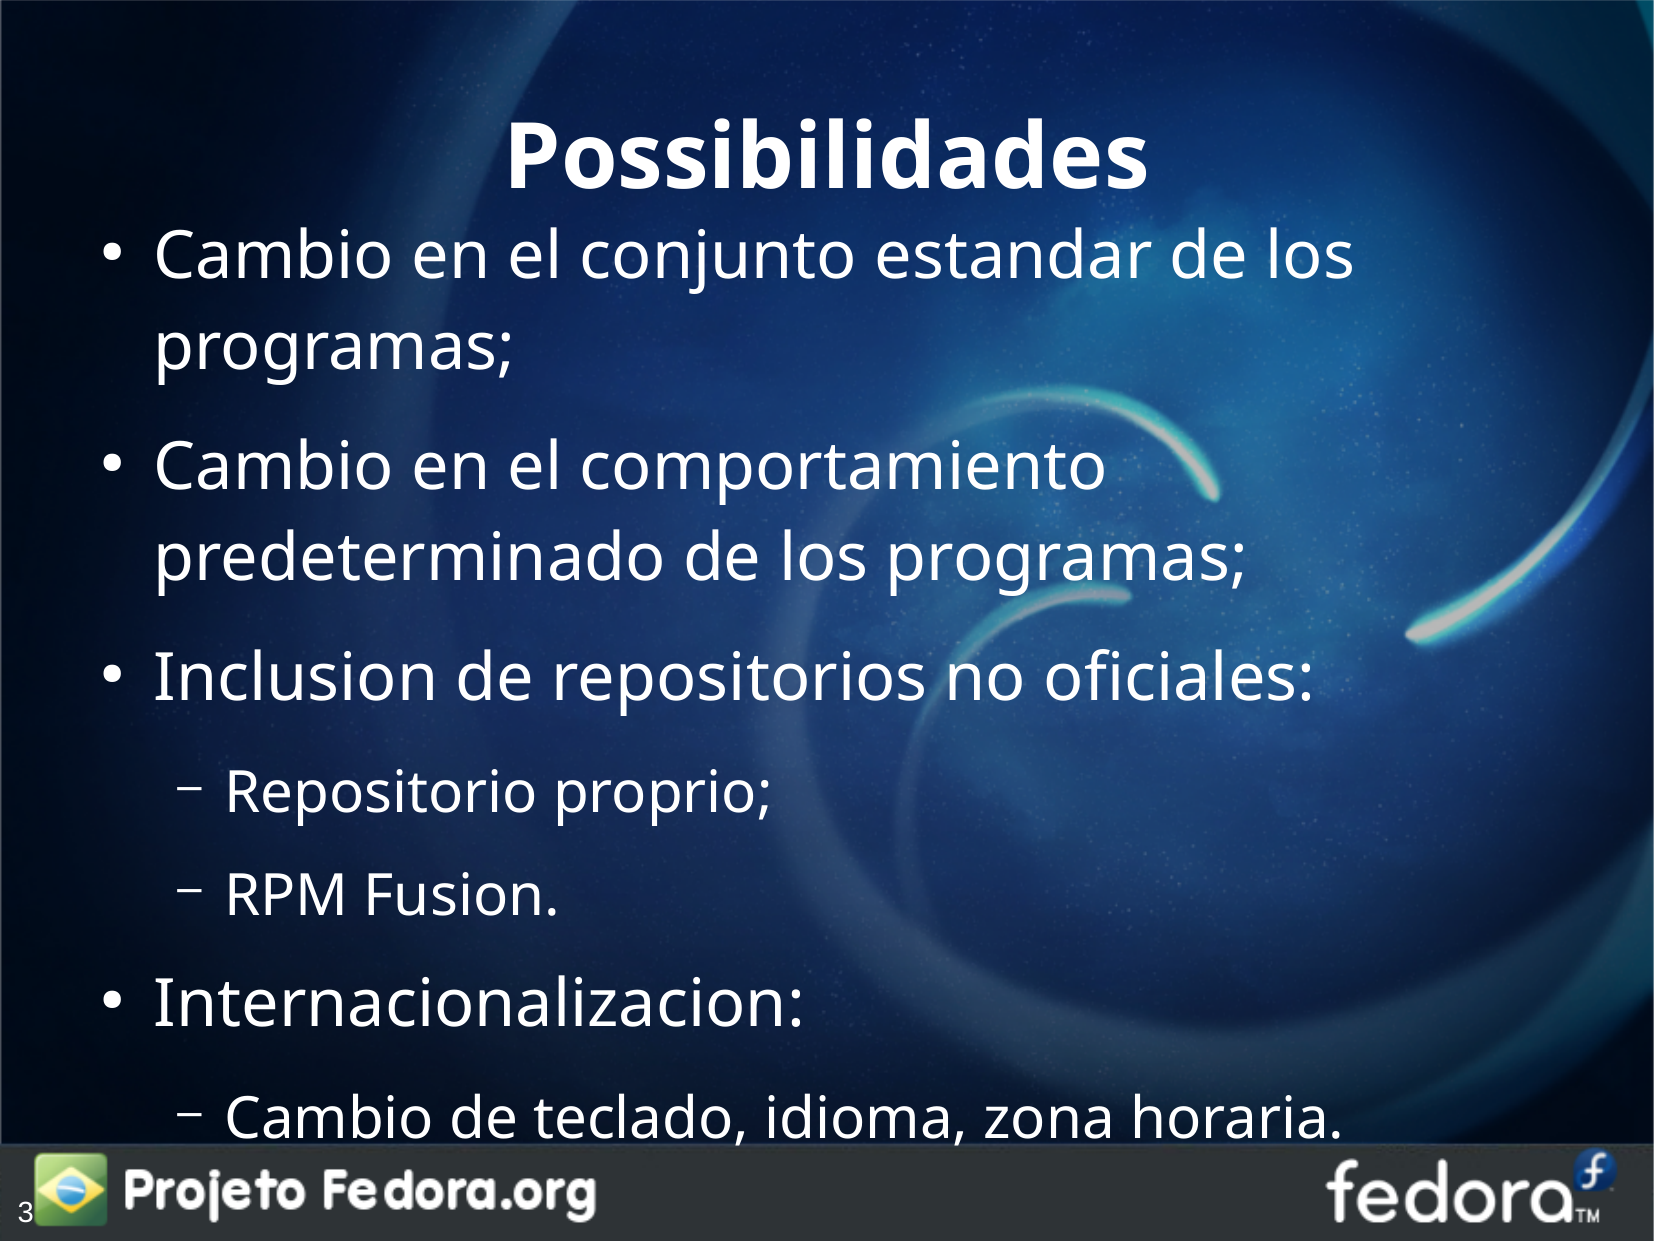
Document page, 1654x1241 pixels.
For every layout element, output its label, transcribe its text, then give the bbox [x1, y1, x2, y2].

picture [0, 0, 1654, 1241]
list Cambio en el conjunto estandar de los programas; Cambio en el comportamiento predeterminado de los programas; Inclusion de repositorios no oficiales: Repositorio proprio; RPM Fusion. Internacionalizacion: Cambio de teclado, idioma, zona horaria. [82, 207, 1625, 1043]
title Possibilidades [82, 49, 1571, 207]
